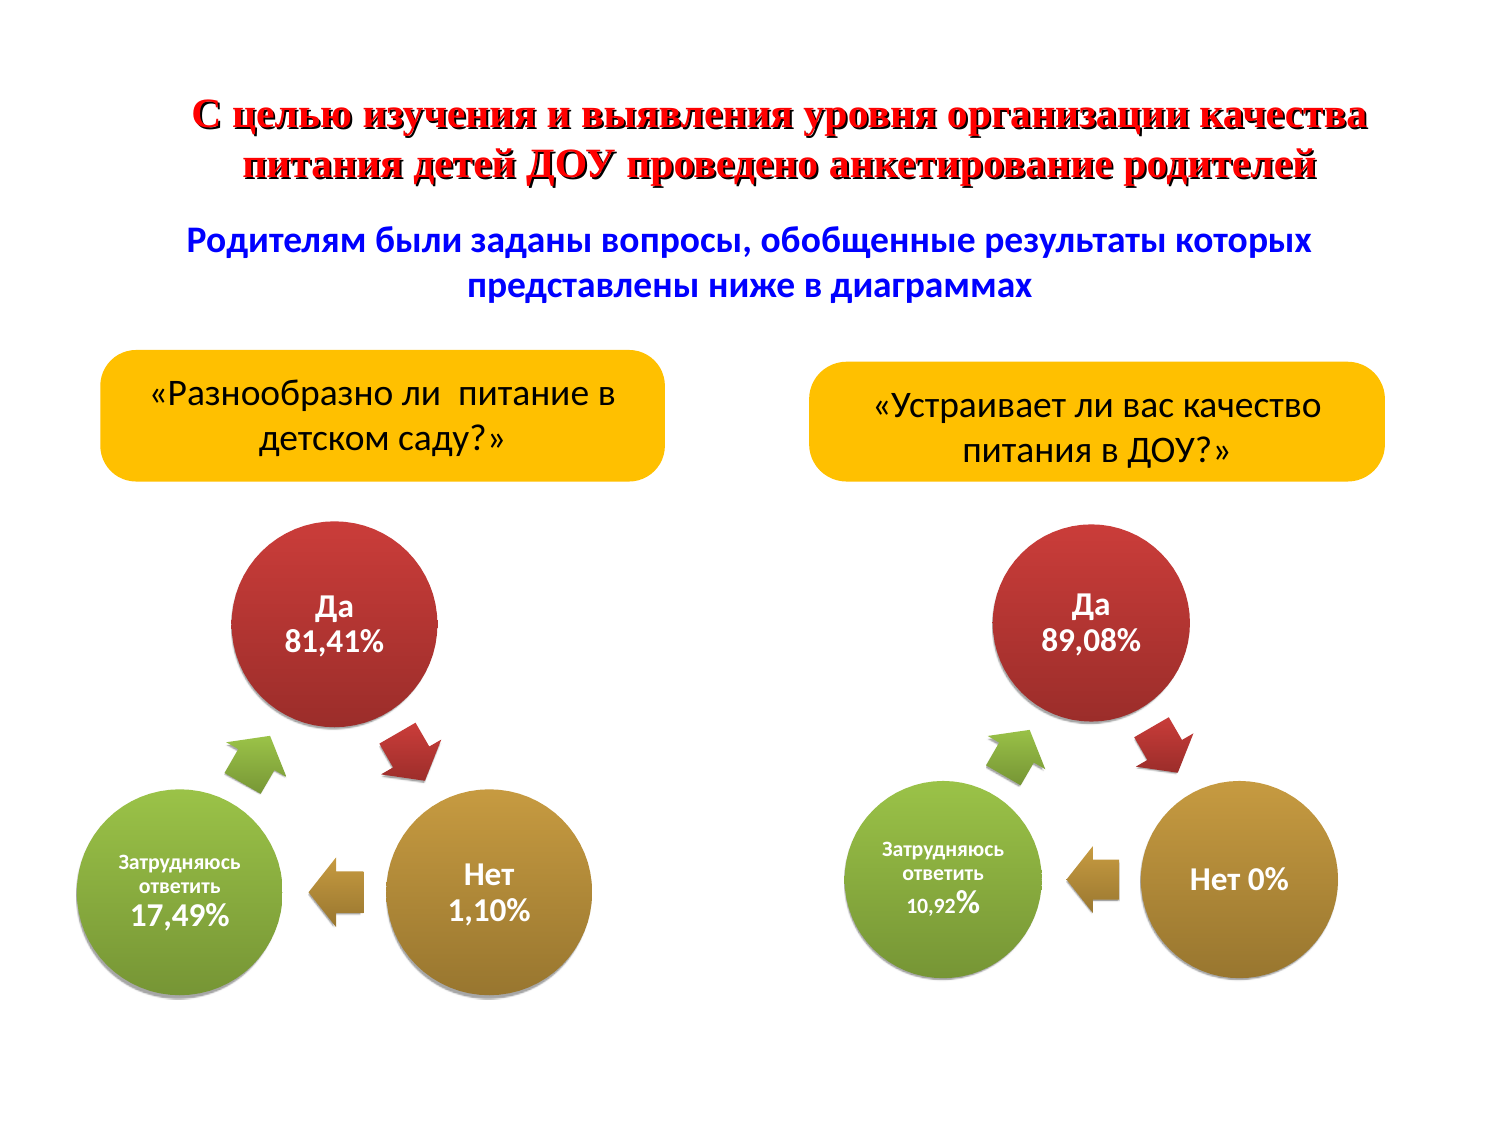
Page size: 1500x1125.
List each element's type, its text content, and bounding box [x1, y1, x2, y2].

text_box Нет 0% [1140, 780, 1339, 979]
text_box «Разнообразно ли питание в детском саду?» [100, 349, 665, 482]
text_box [1134, 717, 1194, 773]
text_box Затрудняюсь ответить 10,92% [844, 780, 1042, 979]
text_box [308, 857, 364, 928]
text_box Да 89,08% [992, 524, 1190, 722]
text_box Затрудняюсь ответить 17,49% [76, 789, 283, 996]
text_box [986, 729, 1046, 786]
text_box [379, 722, 442, 781]
text_box С целью изучения и выявления уровня организации качества питания детей ДОУ проведено анкетирование родителей [124, 78, 1435, 193]
text_box [1066, 846, 1120, 913]
text_box «Устраивает ли вас качество питания в ДОУ?» [809, 361, 1385, 482]
text_box [224, 735, 287, 794]
text_box Нет 1,10% [386, 789, 593, 996]
text_box Да 81,41% [231, 521, 438, 728]
text_box Родителям были заданы вопросы, обобщенные результаты которых представлены ниже в диаграммах [171, 208, 1329, 313]
